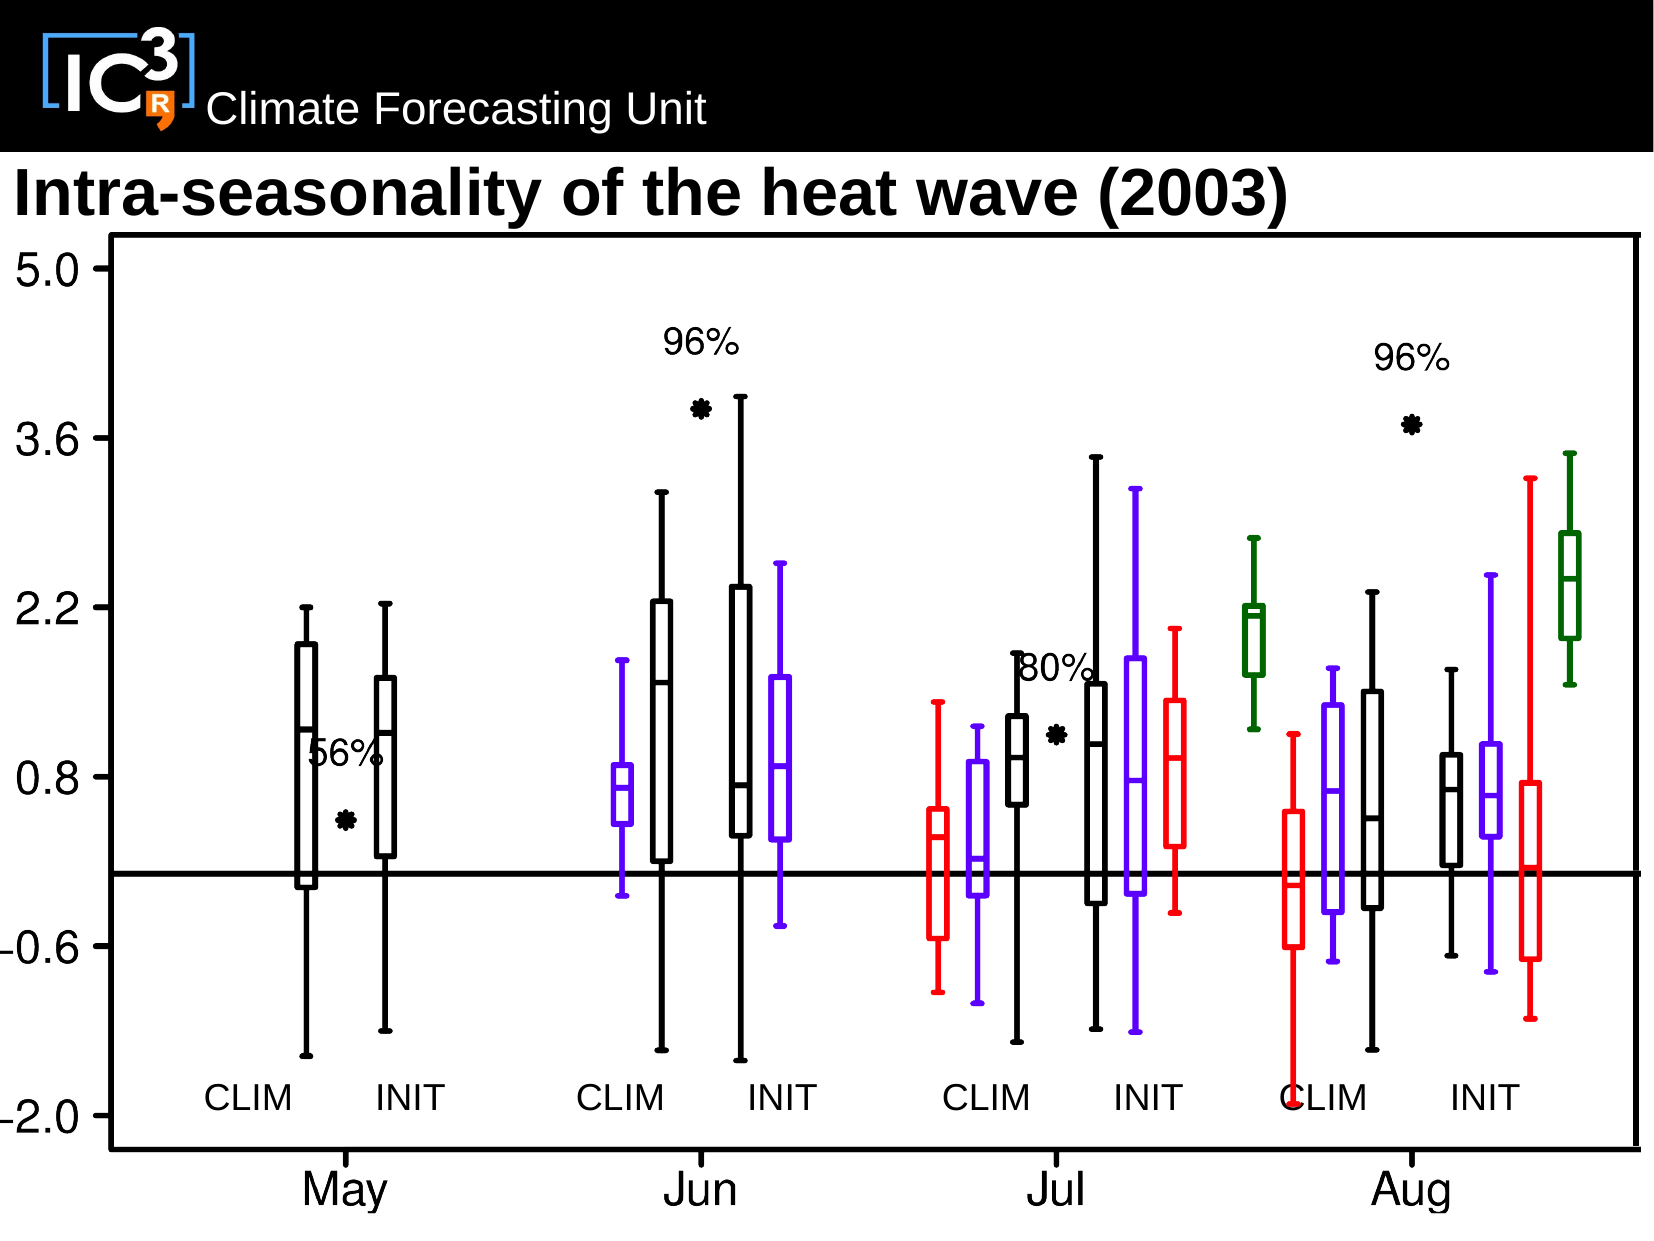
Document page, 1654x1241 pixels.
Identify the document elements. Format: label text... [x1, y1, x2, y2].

picture [0, 231, 1643, 1215]
text_box Climate Forecasting Unit [190, 70, 791, 146]
picture [1, 0, 230, 147]
text_box [230, 0, 1653, 147]
text_box Intra-seasonality of the heat wave (2003) [0, 147, 1653, 238]
